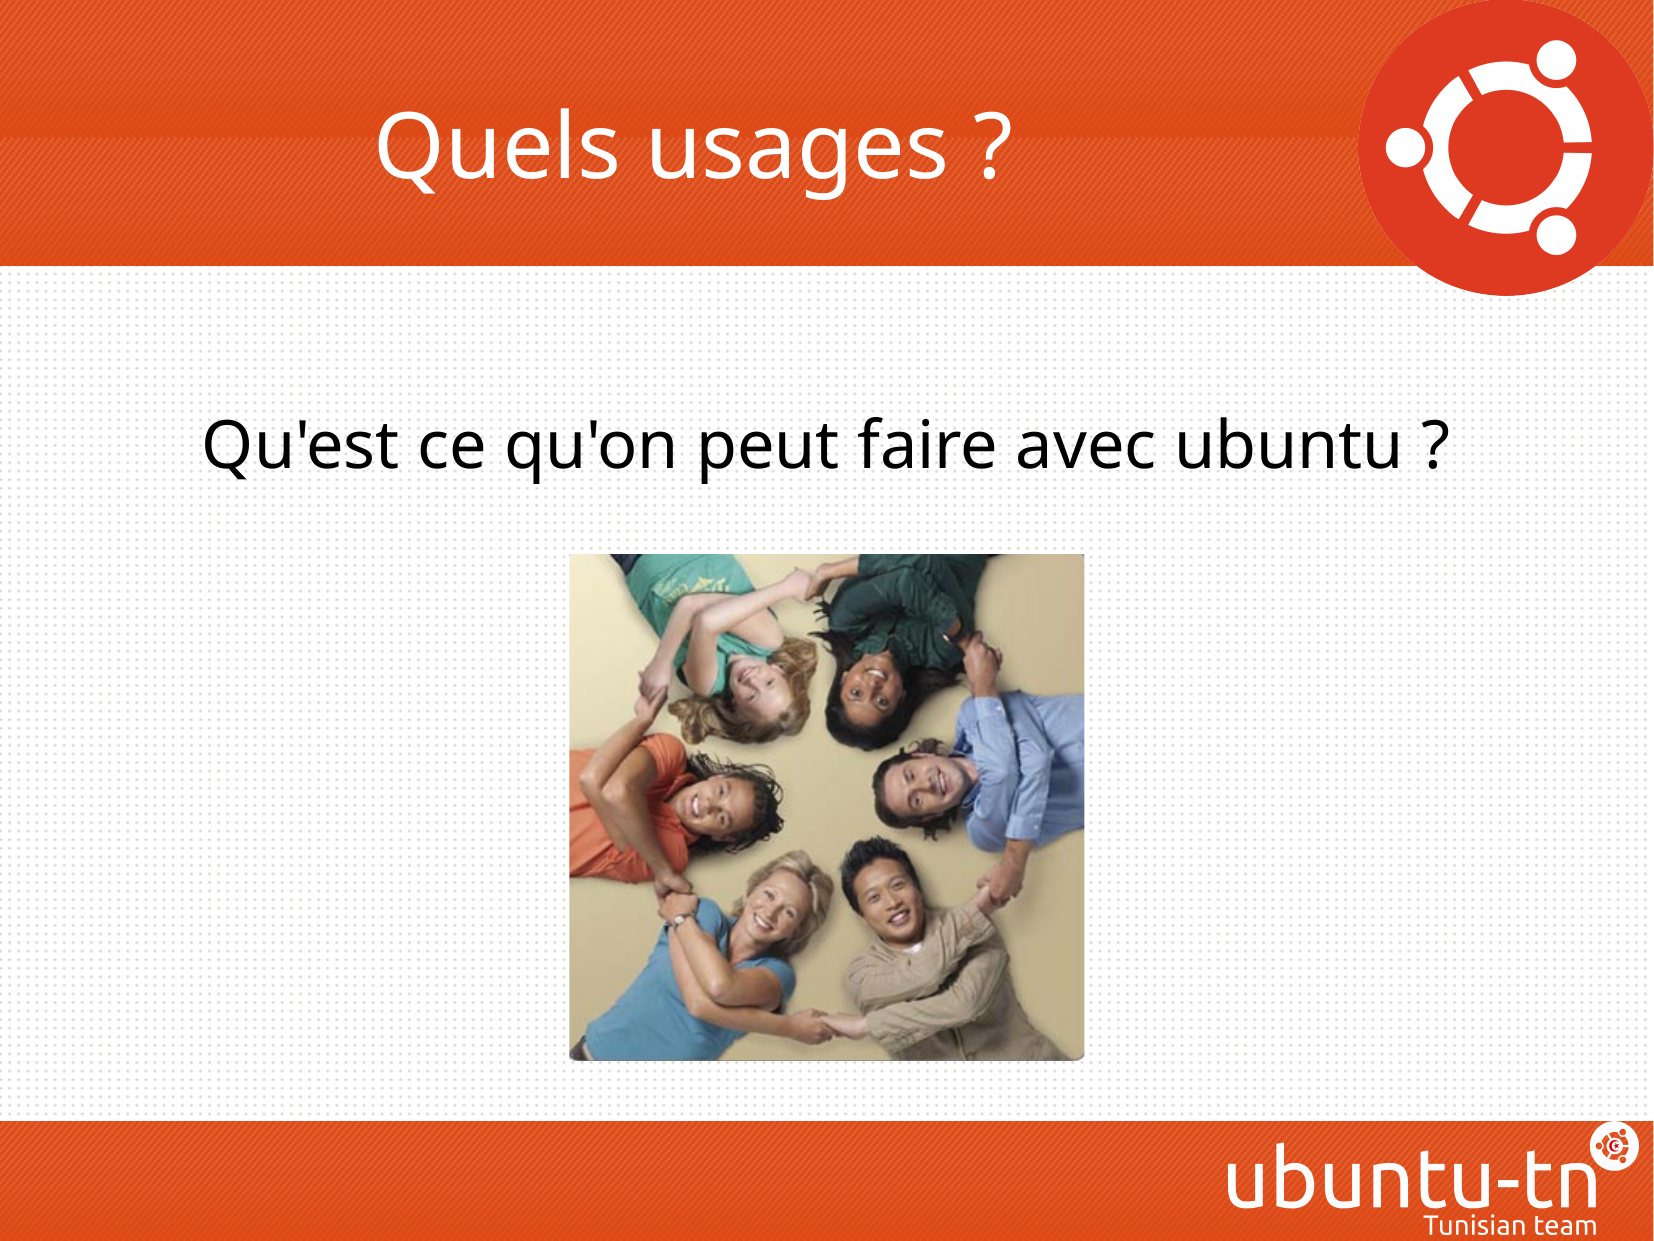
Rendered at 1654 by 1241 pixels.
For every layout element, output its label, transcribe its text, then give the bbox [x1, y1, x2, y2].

picture [0, 0, 1654, 1241]
title Quels usages ? [29, 36, 1359, 250]
text_box Qu'est ce qu'on peut faire avec ubuntu ? [169, 389, 1484, 480]
